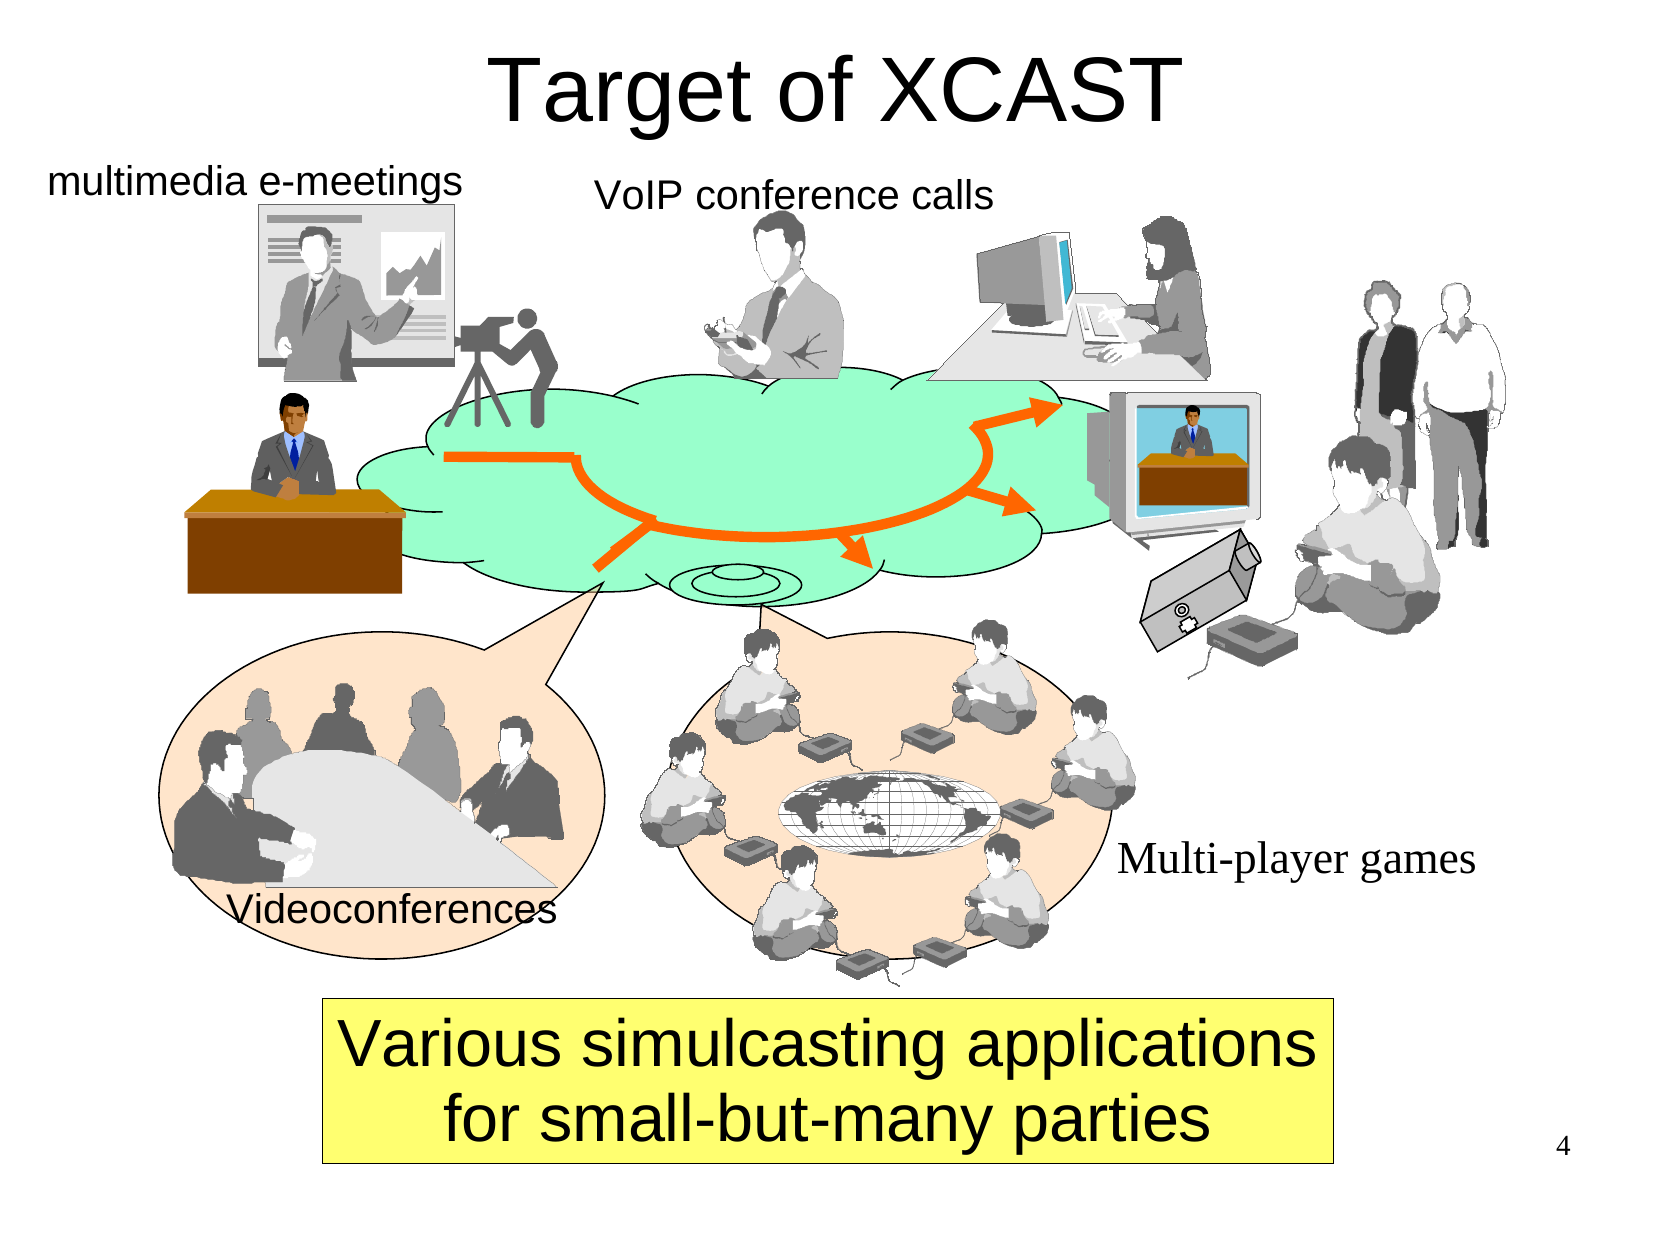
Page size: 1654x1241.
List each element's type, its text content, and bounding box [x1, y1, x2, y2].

text_box [1140, 596, 1187, 652]
picture [171, 682, 568, 893]
text_box Videoconferences [212, 878, 572, 939]
text_box [1051, 838, 1103, 909]
text_box [1039, 674, 1065, 694]
picture [703, 226, 846, 381]
text_box [158, 742, 171, 849]
text_box VoIP conference calls [579, 164, 1010, 226]
text_box [221, 216, 1260, 980]
text_box [202, 893, 212, 902]
picture [258, 212, 561, 431]
text_box [274, 939, 489, 959]
text_box Multi-player games [1103, 826, 1491, 891]
picture [778, 619, 1138, 977]
text_box [568, 705, 605, 881]
text_box Target of XCAST [98, 7, 1574, 172]
text_box multimedia e-meetings [32, 150, 479, 212]
picture [1137, 279, 1510, 683]
text_box Various simulcasting applications for small-but-many parties [322, 998, 1334, 1164]
picture [183, 392, 407, 594]
